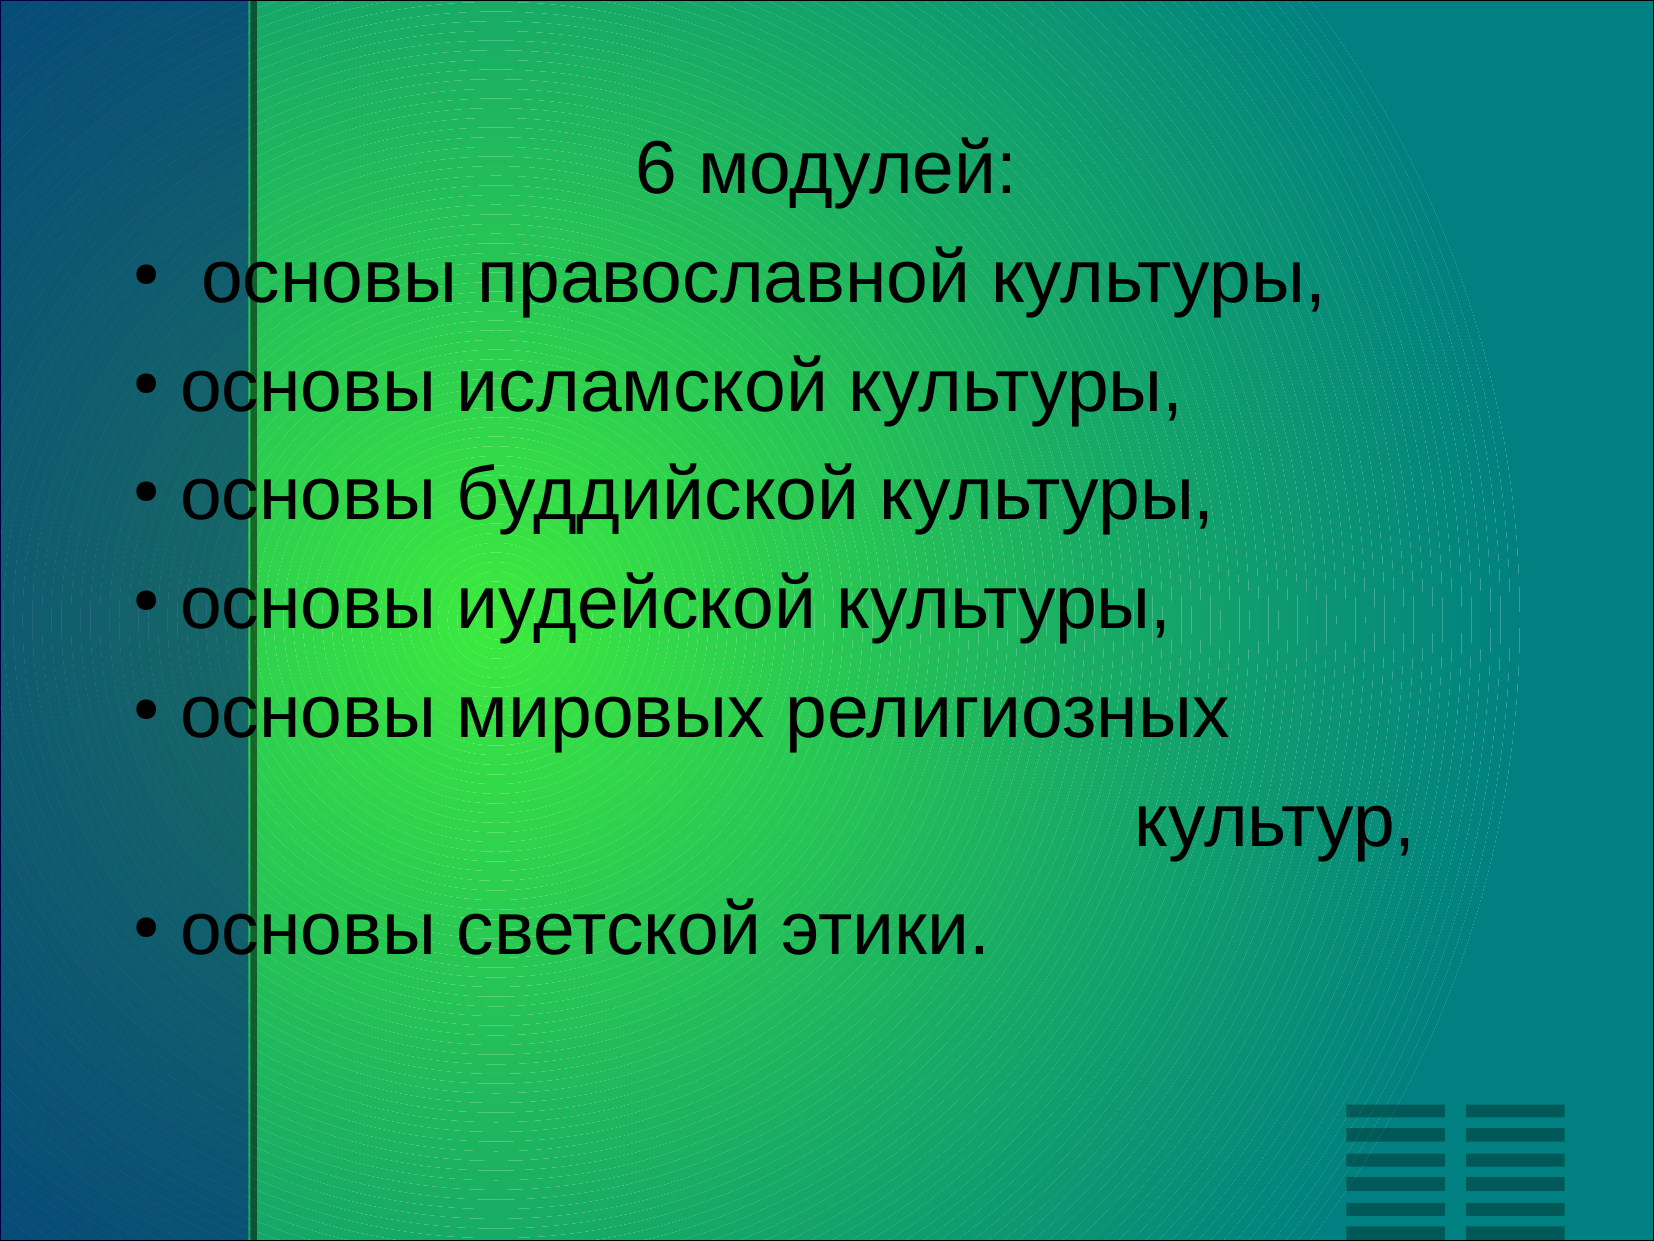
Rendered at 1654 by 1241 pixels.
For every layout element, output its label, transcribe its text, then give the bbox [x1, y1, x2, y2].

text_box 6 модулей: основы православной культуры, основы исламской культуры, основы буддийской культуры, основы иудейской культуры, основы мировых религиозных культур, основы светской этики. [118, 118, 1536, 1034]
